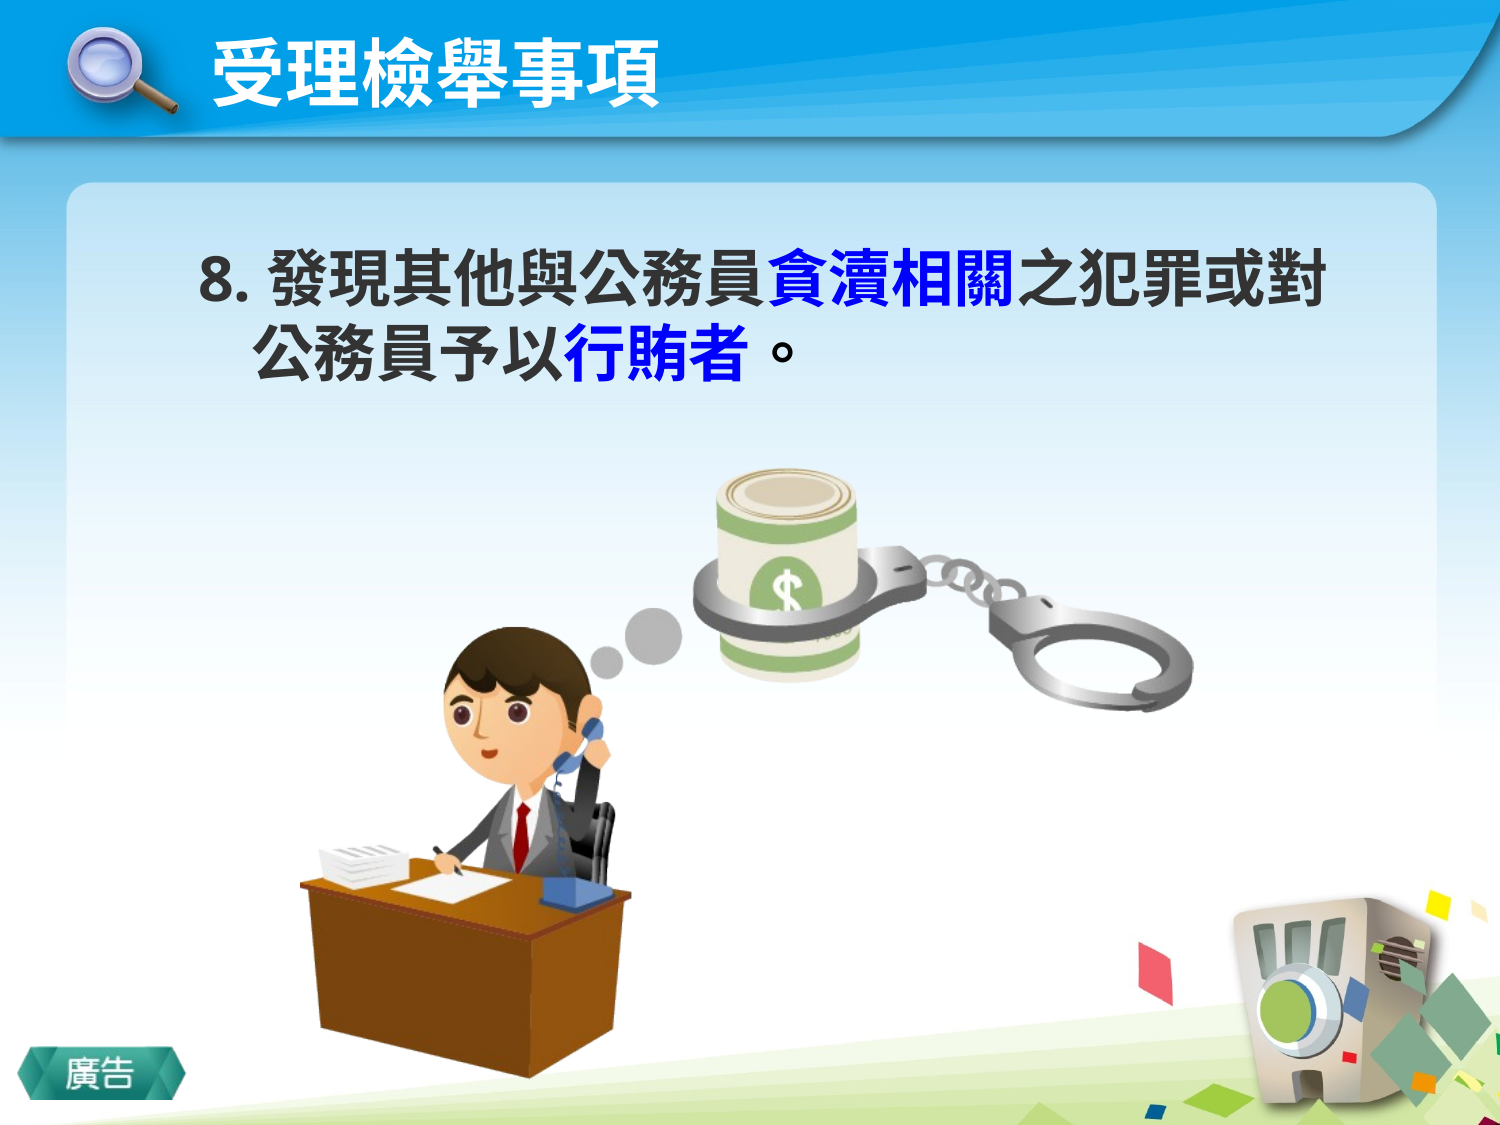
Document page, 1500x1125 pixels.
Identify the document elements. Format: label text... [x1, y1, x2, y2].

picture [67, 27, 179, 114]
picture [0, 0, 1500, 1125]
text_box 受理檢舉事項 [195, 19, 679, 124]
text_box 8.發現其他與公務員貪瀆相關之犯罪或對公務員予以行賄者。 [183, 231, 1400, 396]
